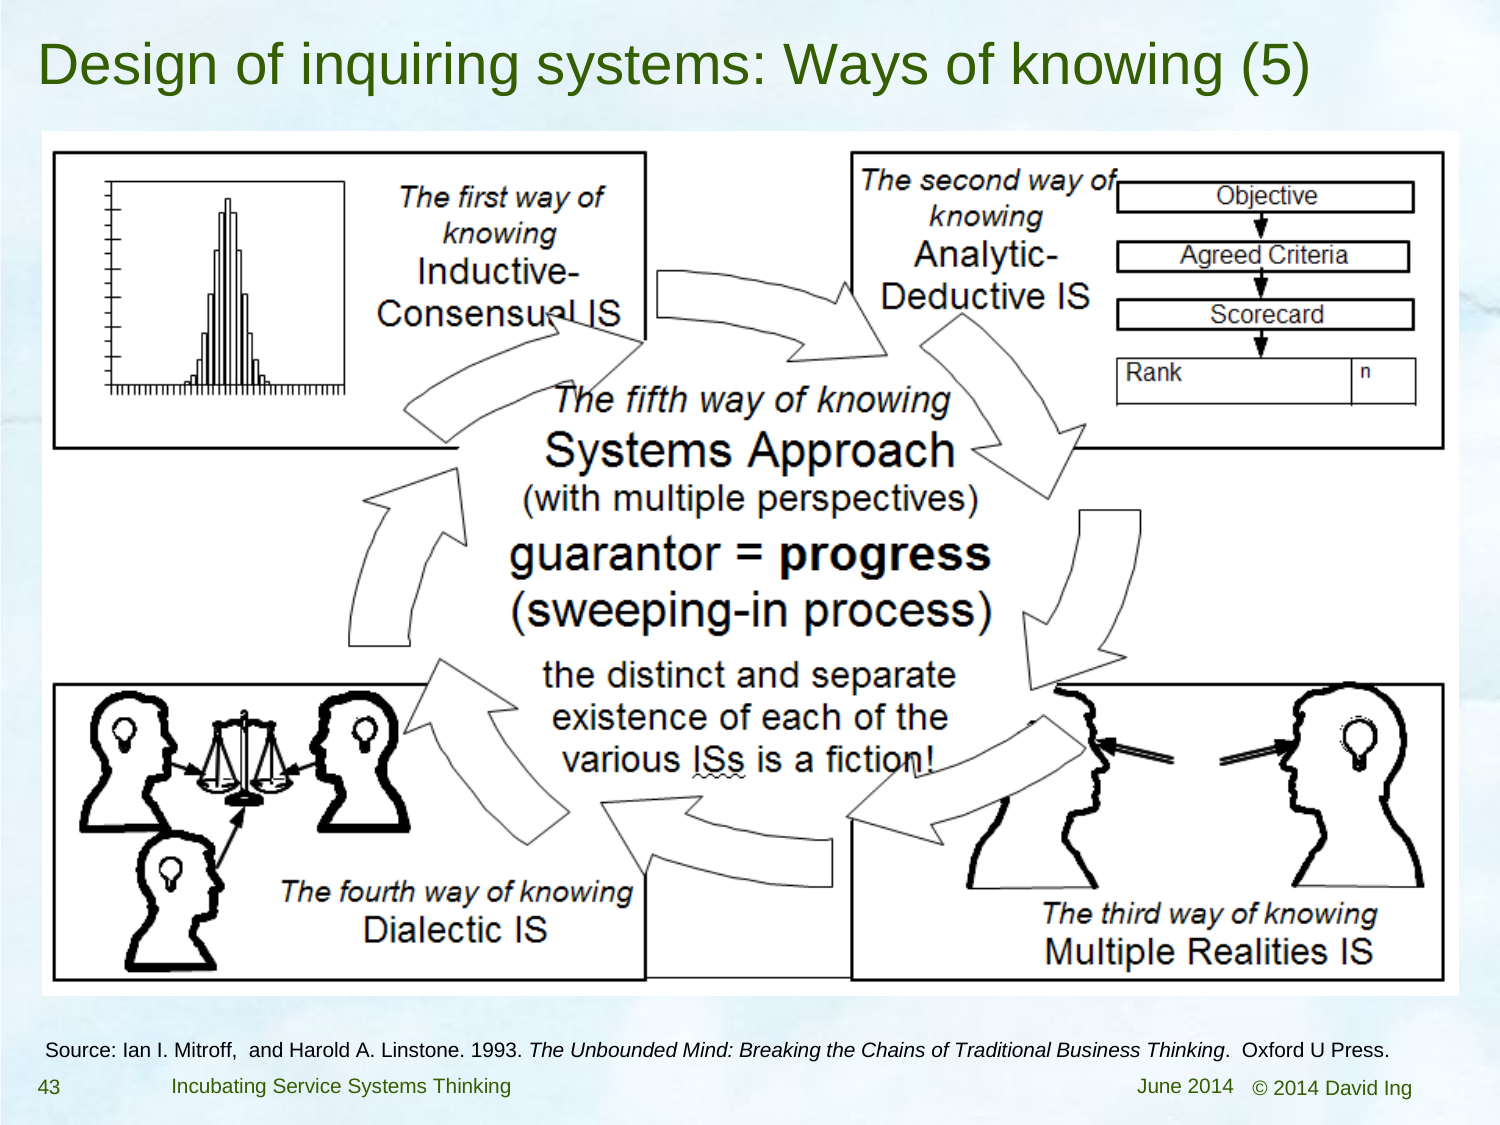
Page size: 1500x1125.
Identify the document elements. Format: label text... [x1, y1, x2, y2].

title Design of inquiring systems: Ways of knowing (5) [37, 37, 1463, 152]
picture [0, 0, 1500, 1125]
text_box Source: Ian I. Mitroff, and Harold A. Linstone. 1993. The Unbounded Mind: Breaking the Chains of Traditional Business Thinking. Oxford U Press. - [30, 1029, 1427, 1066]
